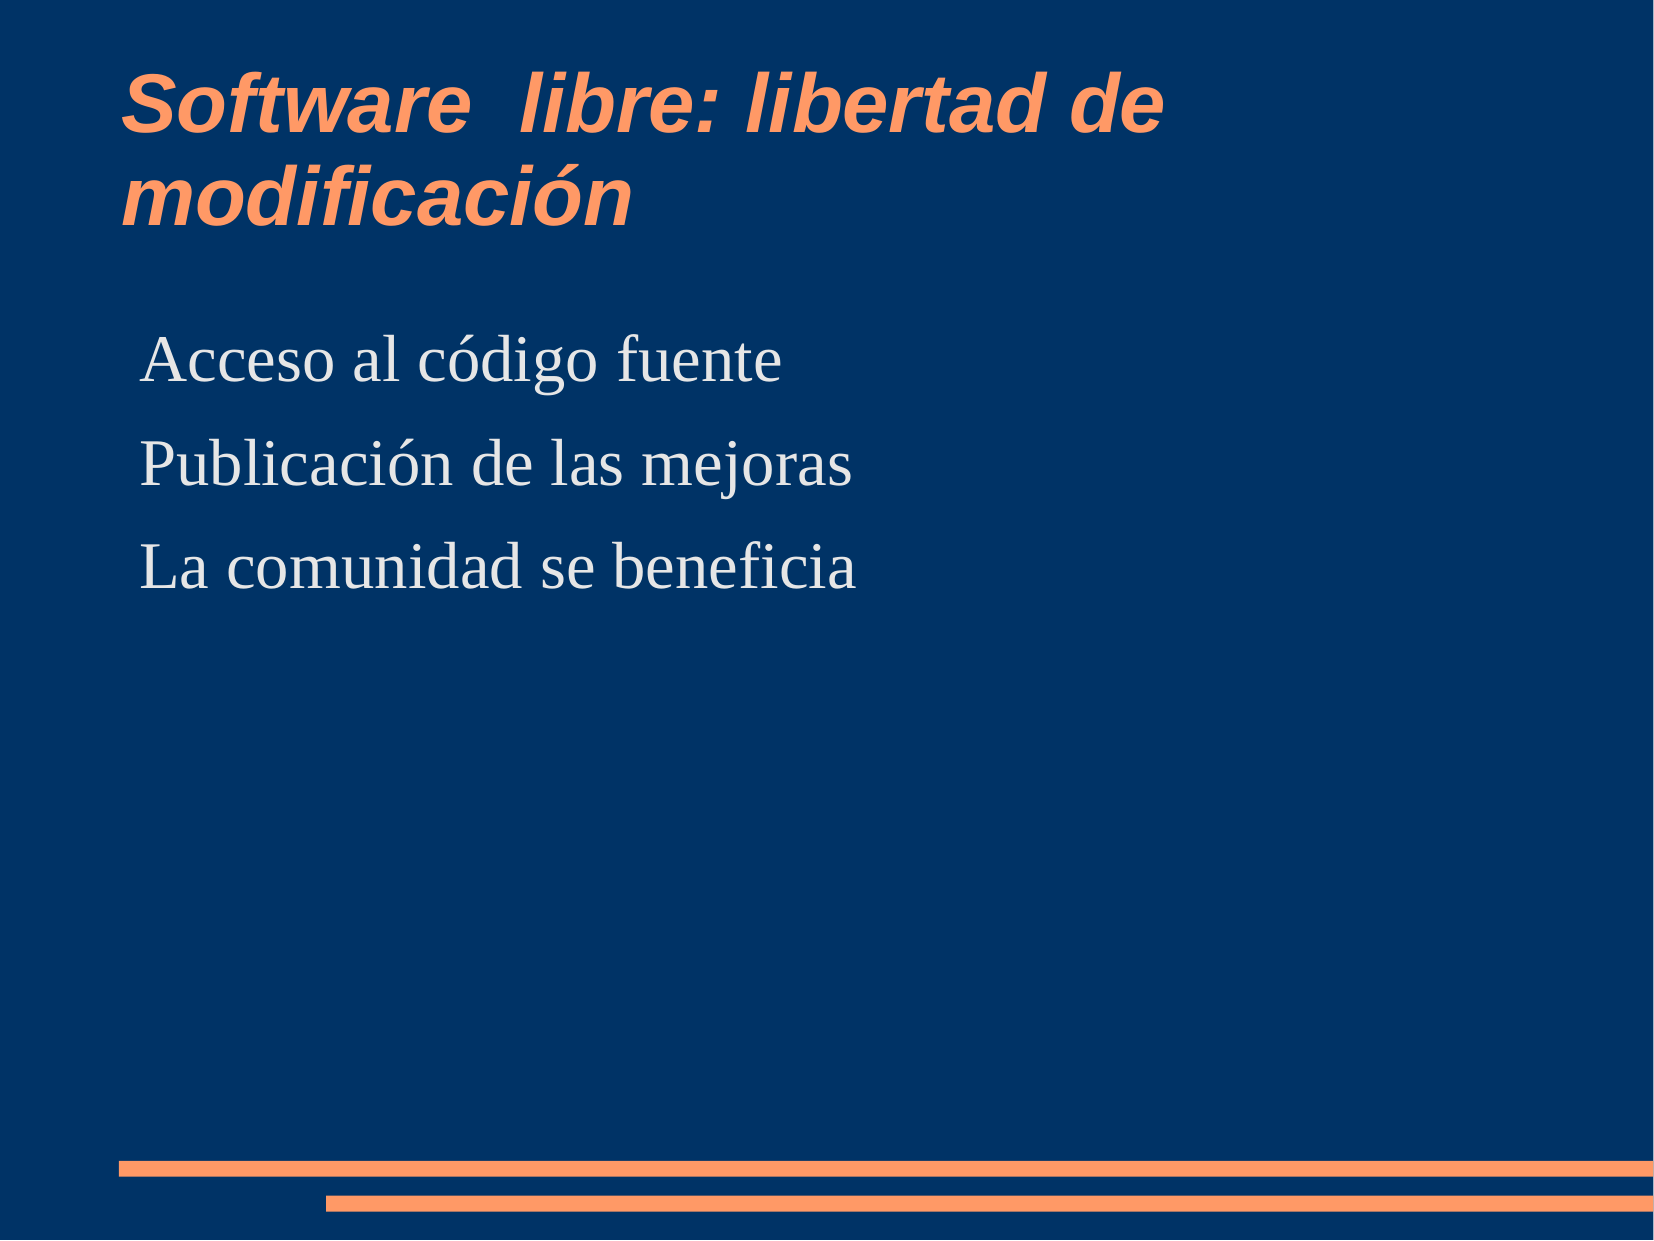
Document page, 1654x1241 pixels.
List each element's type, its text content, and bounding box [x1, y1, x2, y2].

list Acceso al código fuente Publicación de las mejoras La comunidad se beneficia [121, 322, 1561, 1118]
title Software libre: libertad de modificación [121, 53, 1534, 246]
